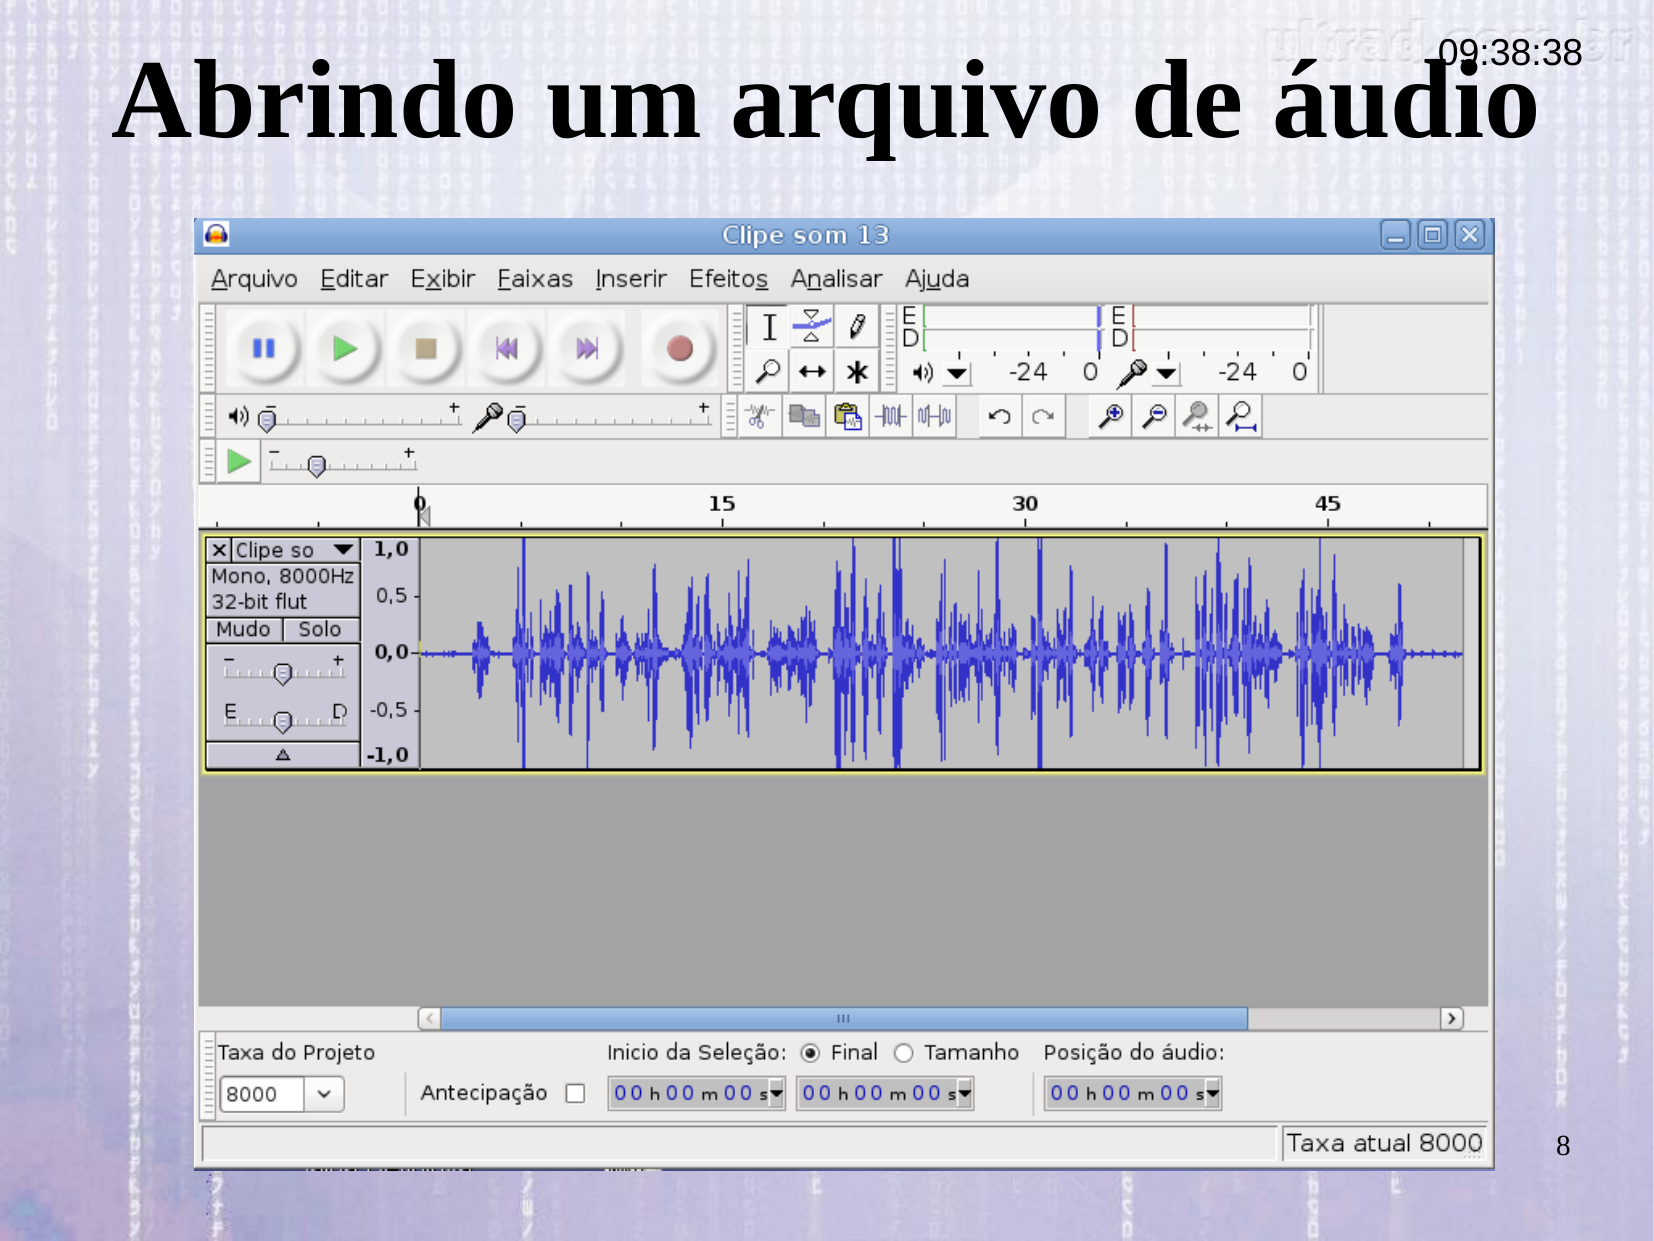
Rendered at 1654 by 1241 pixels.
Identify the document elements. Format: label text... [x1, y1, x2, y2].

text_box Abrindo um arquivo de áudio [29, 29, 1625, 191]
text_box 12:04:16 [1423, 23, 1631, 94]
picture [0, 0, 1654, 1241]
